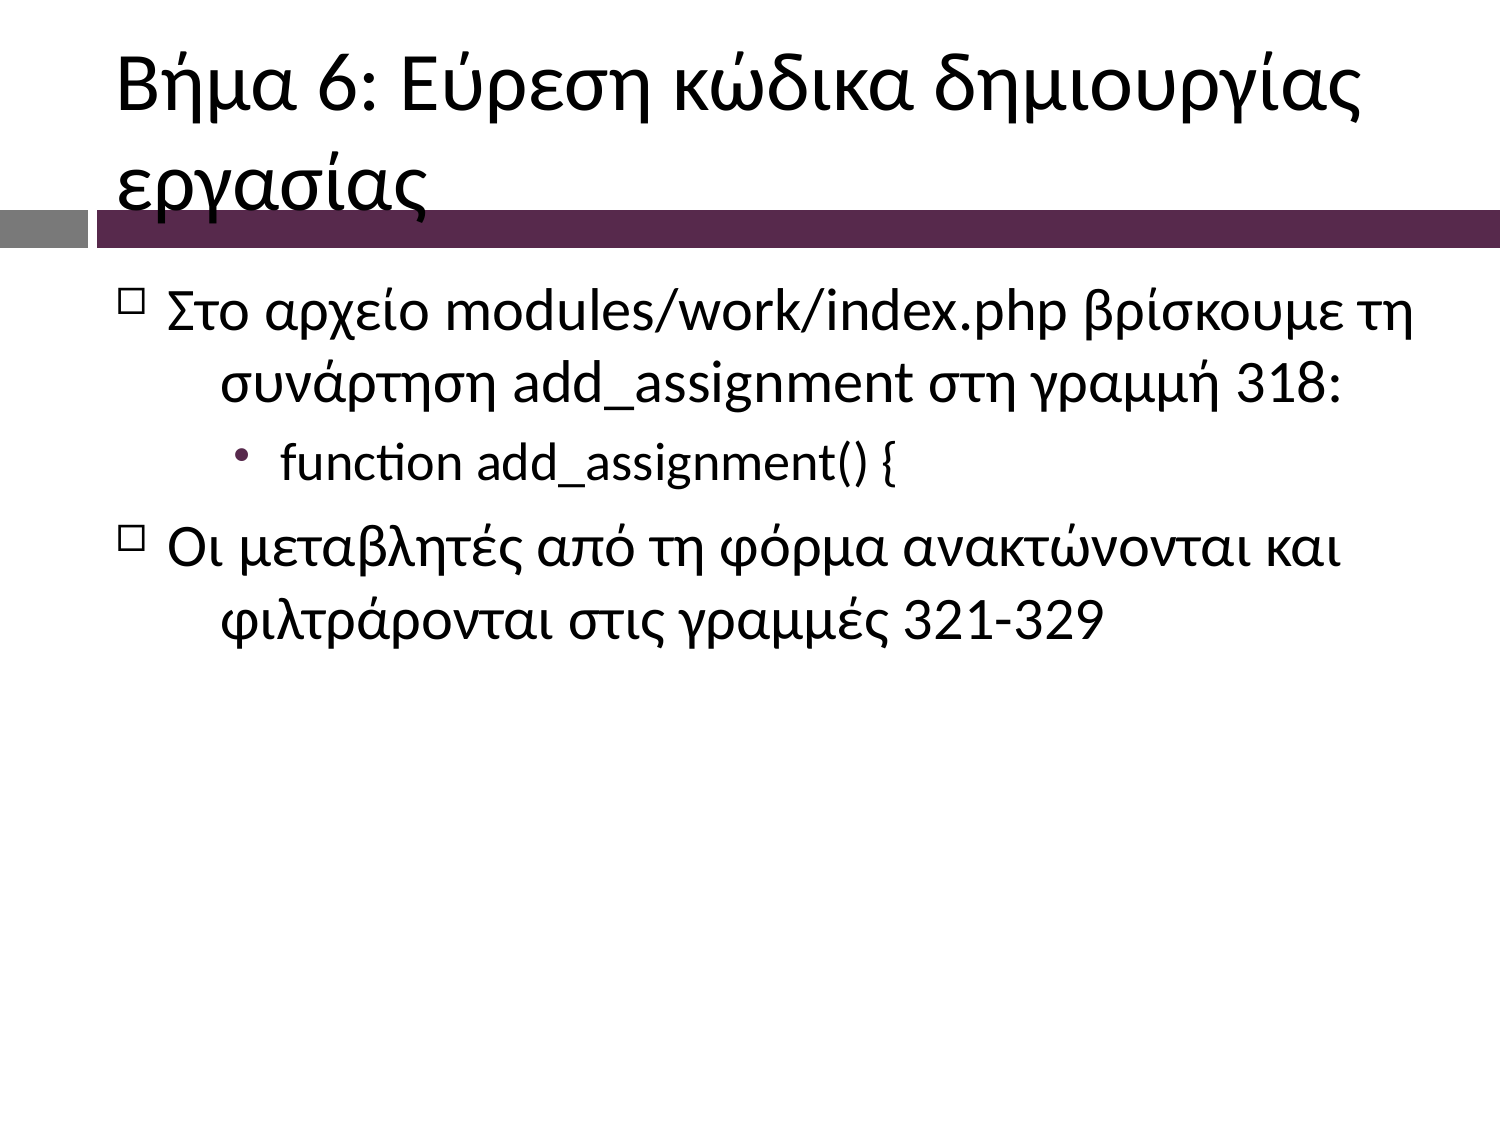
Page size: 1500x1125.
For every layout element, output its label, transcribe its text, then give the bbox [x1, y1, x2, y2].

list Στο αρχείο modules/work/index.php βρίσκουμε τη συνάρτηση add_assignment στη γραμμή 318: function add_assignment() { Οι μεταβλητές από τη φόρμα ανακτώνονται και φιλτράρονται στις γραμμές 321-329 [100, 262, 1438, 1000]
title Βήμα 6: Εύρεση κώδικα δημιουργίας εργασίας [100, 19, 1438, 182]
